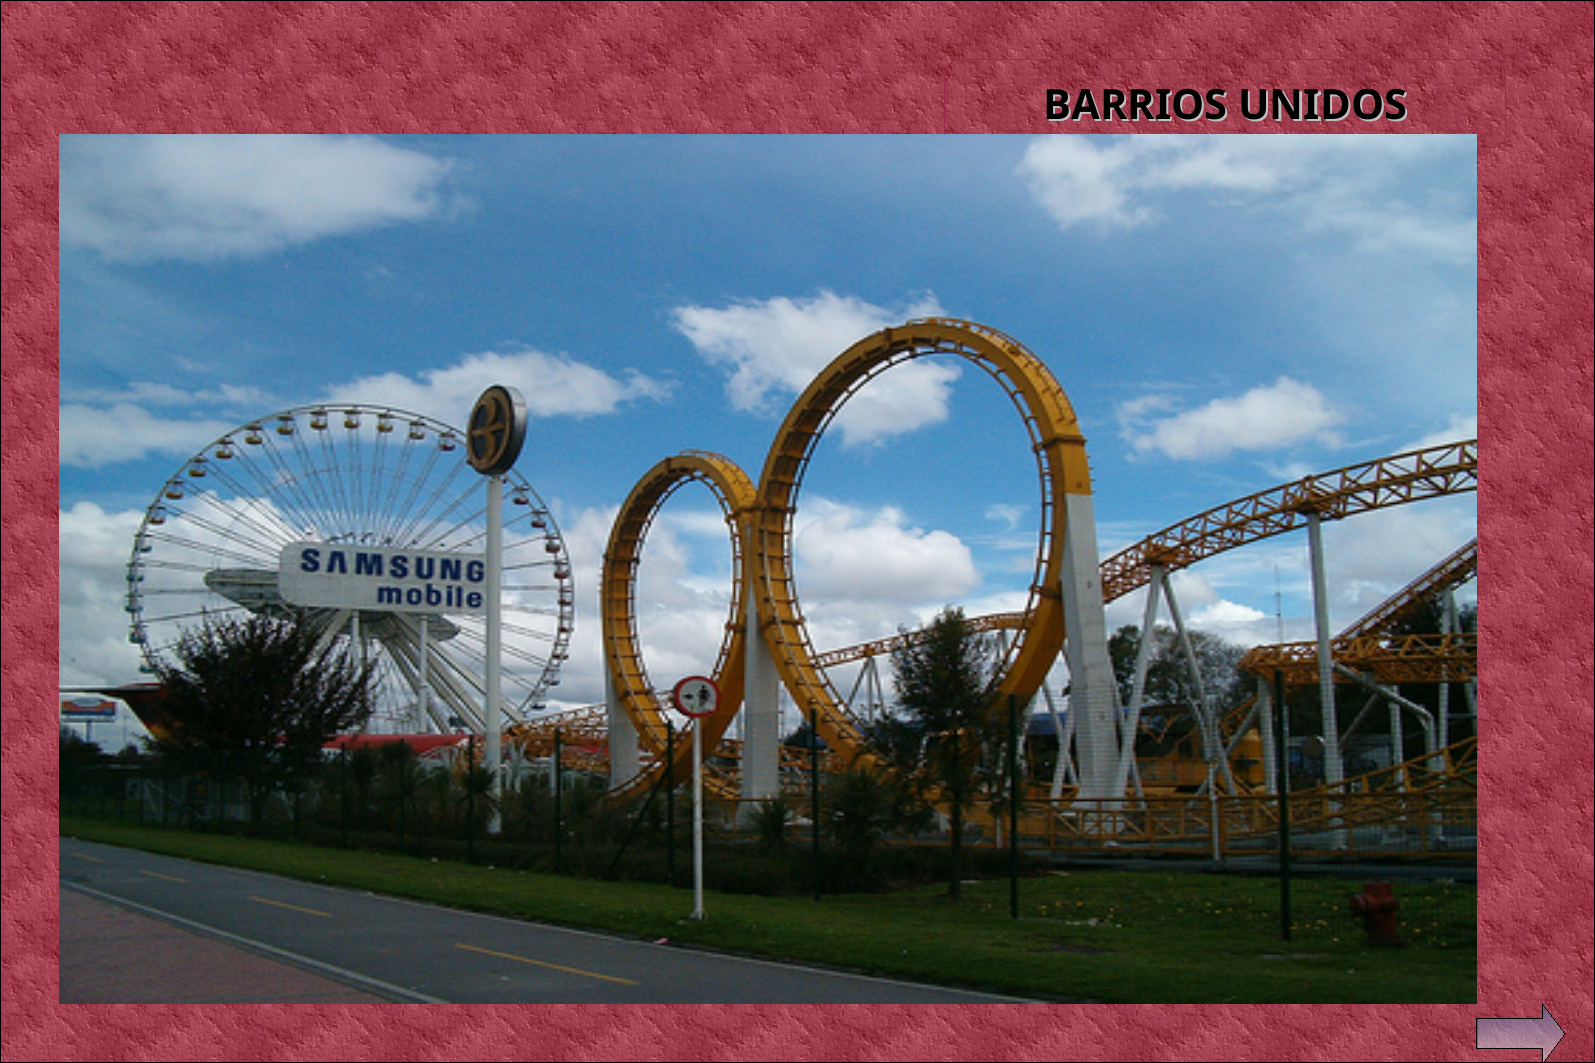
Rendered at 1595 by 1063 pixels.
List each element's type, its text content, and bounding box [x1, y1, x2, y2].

text_box BARRIOS UNIDOS [944, 59, 1506, 148]
picture [59, 134, 1477, 1004]
text_box [1476, 1003, 1566, 1063]
